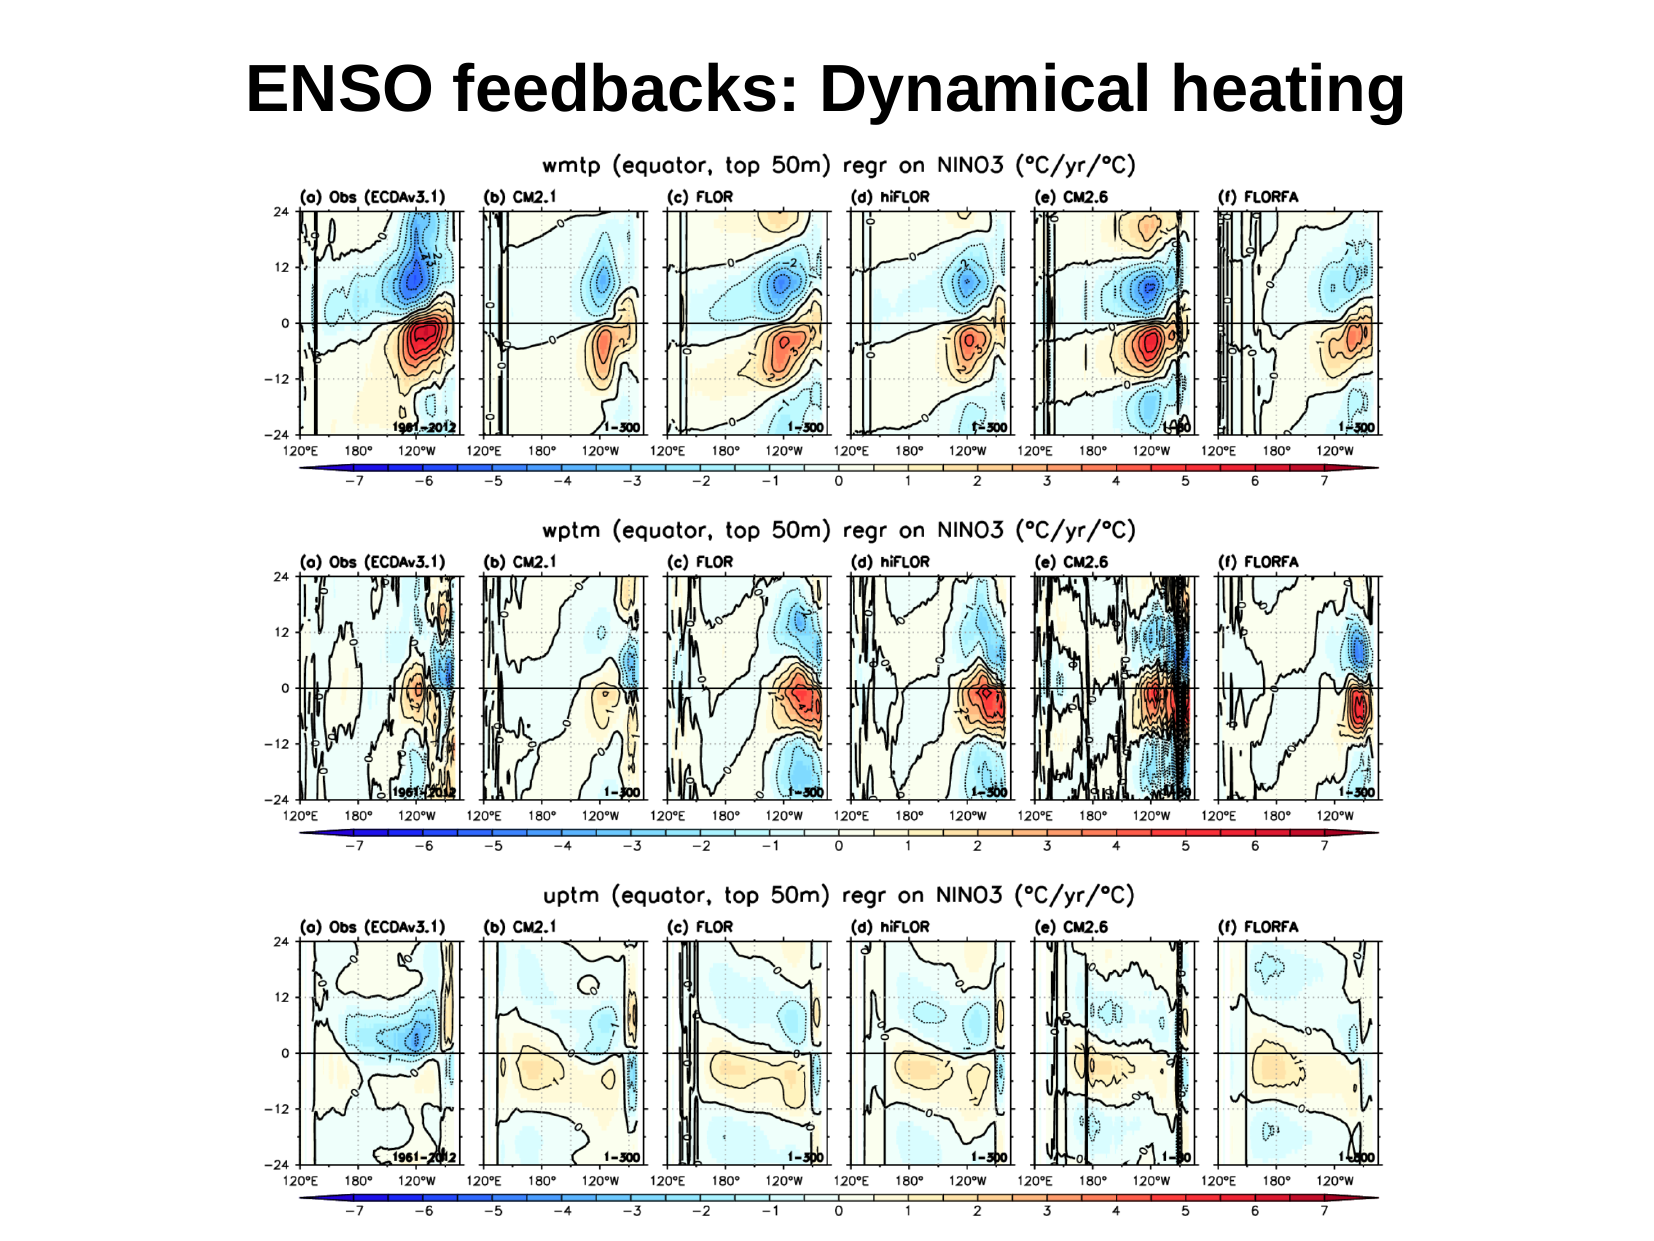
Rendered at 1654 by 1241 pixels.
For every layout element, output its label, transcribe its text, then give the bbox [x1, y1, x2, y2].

picture [253, 513, 1401, 857]
picture [253, 148, 1401, 492]
text_box ENSO feedbacks: Dynamical heating [39, 32, 1615, 125]
picture [253, 878, 1401, 1222]
